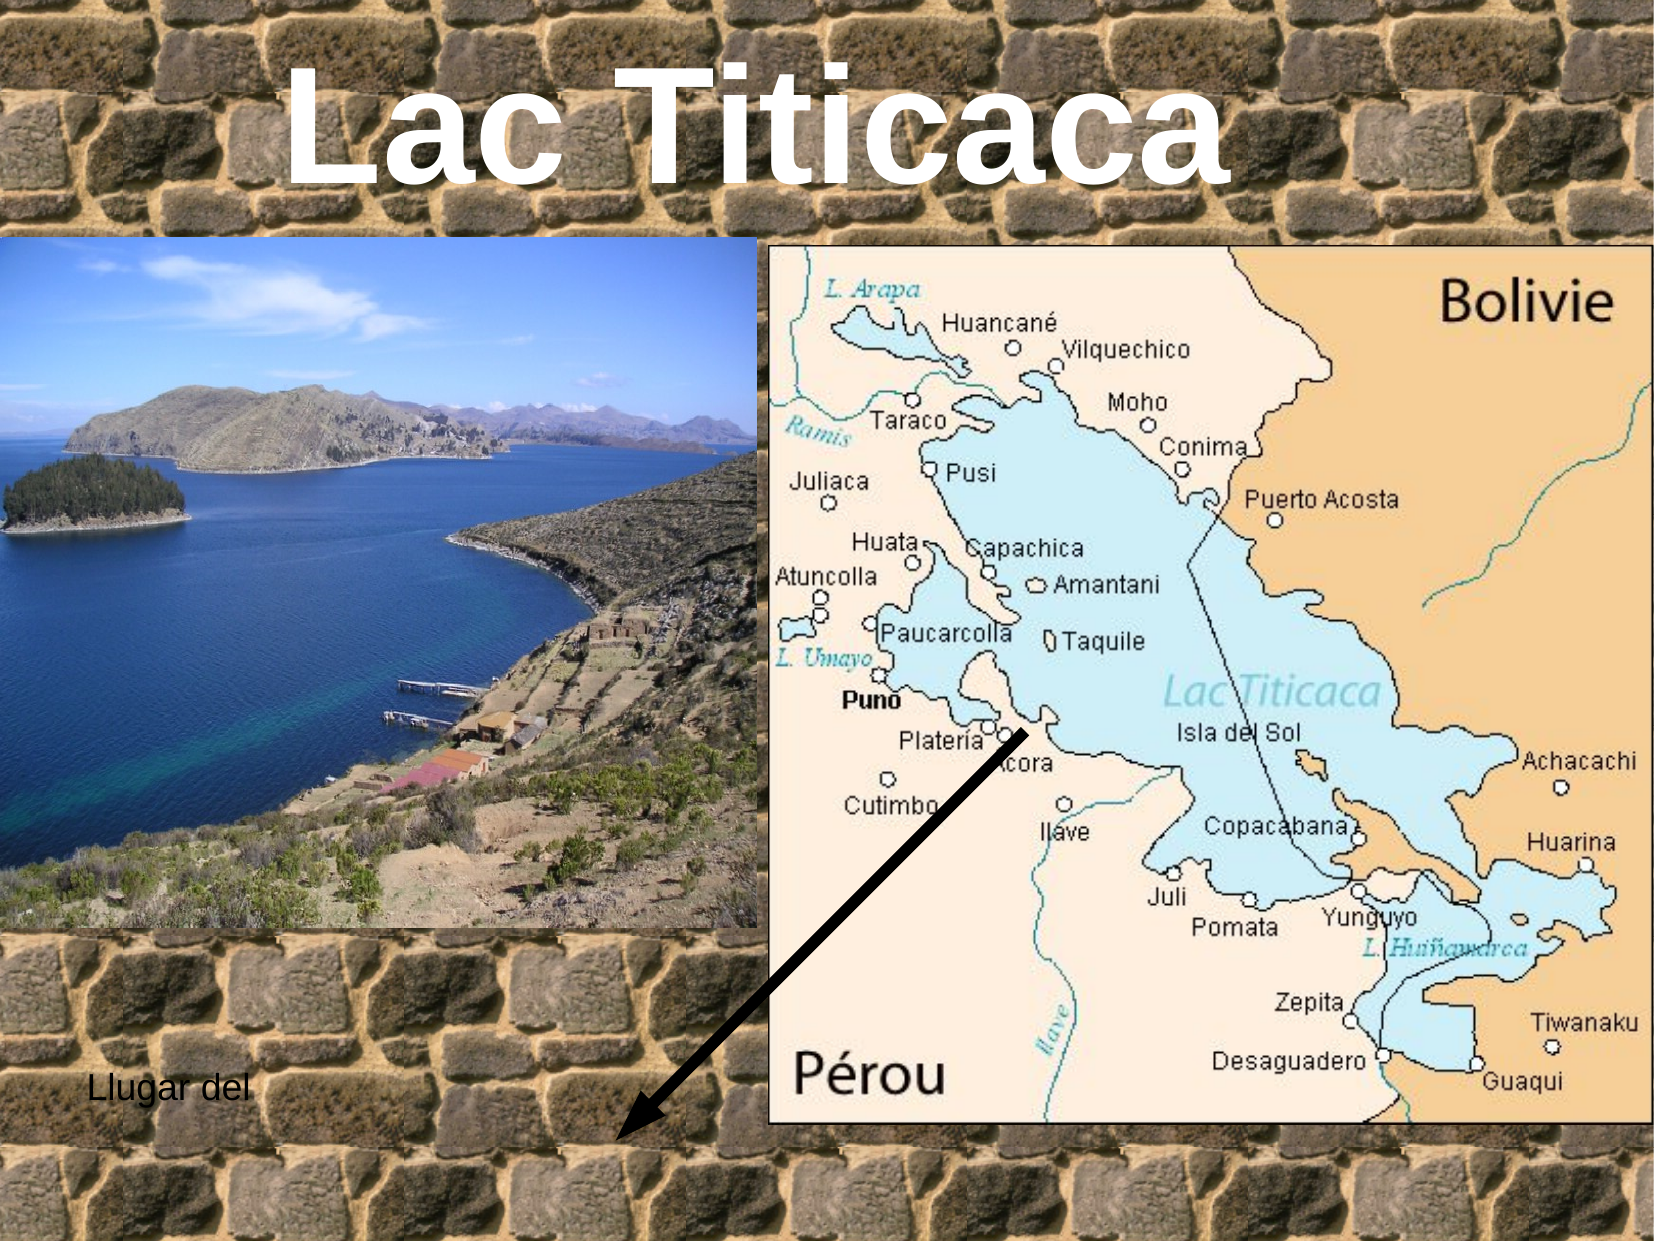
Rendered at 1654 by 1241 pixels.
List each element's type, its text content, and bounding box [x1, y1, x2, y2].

text_box Lac Titicaca [265, 24, 1247, 227]
picture [0, 0, 1654, 1241]
text_box Llugar del [71, 1059, 607, 1117]
